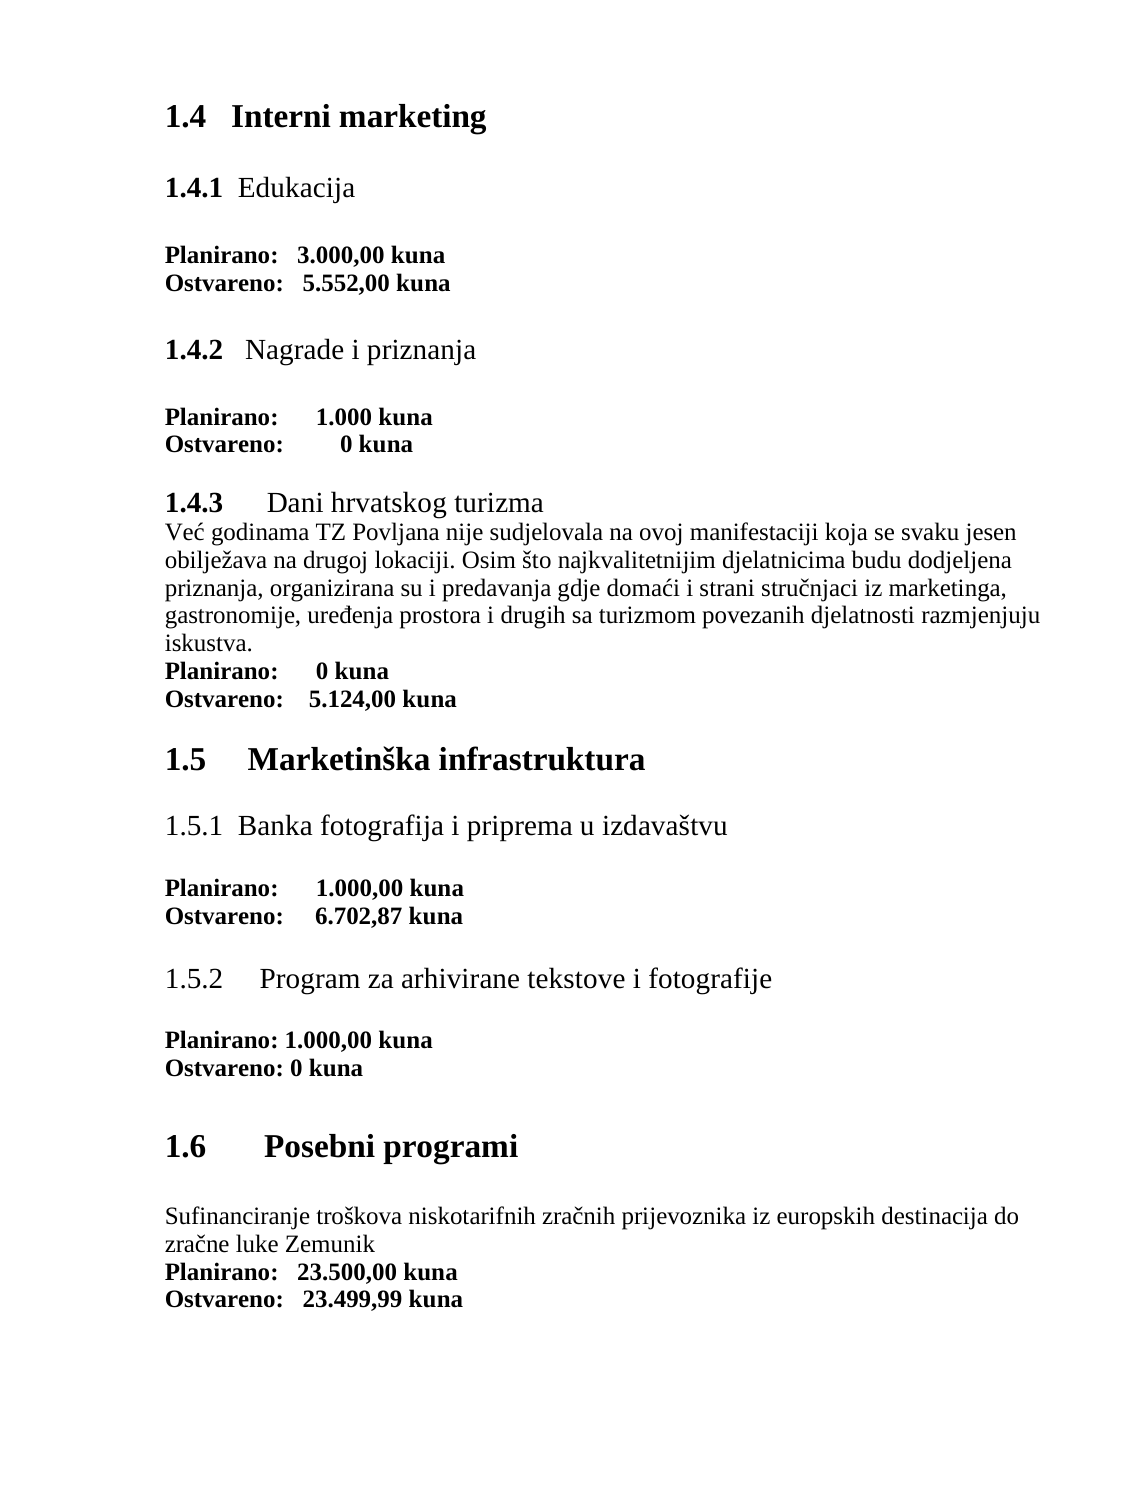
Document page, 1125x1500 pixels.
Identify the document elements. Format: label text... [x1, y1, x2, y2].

text_box 1.4 Interni marketing 1.4.1 Edukacija Planirano: 3.000,00 kuna Ostvareno: 5.552,00 kuna 1.4.2 Nagrade i priznanja Planirano: 1.000 kuna Ostvareno: 0 kuna 1.4.3 Dani hrvatskog turizma Već godinama TZ Povljana nije sudjelovala na ovoj manifestaciji koja se svaku jesen obilježava na drugoj lokaciji. Osim što najkvalitetnijim djelatnicima budu dodjeljena priznanja, organizirana su i predavanja gdje domaći i strani stručnjaci iz marketinga, gastronomije, uređenja prostora i drugih sa turizmom povezanih djelatnosti razmjenjuju iskustva. Planirano: 0 kuna Ostvareno: 5.124,00 kuna 1.5 Marketinška infrastruktura 1.5.1 Banka fotografija i priprema u izdavaštvu Planirano: 1.000,00 kuna Ostvareno: 6.702,87 kuna 1.5.2 Program za arhivirane tekstove i fotografije Planirano: 1.000,00 kuna Ostvareno: 0 kuna 1.6 Posebni programi Sufinanciranje troškova niskotarifnih zračnih prijevoznika iz europskih destinacija do zračne luke Zemunik Planirano: 23.500,00 kuna Ostvareno: 23.499,99 kuna [149, 90, 1084, 1500]
